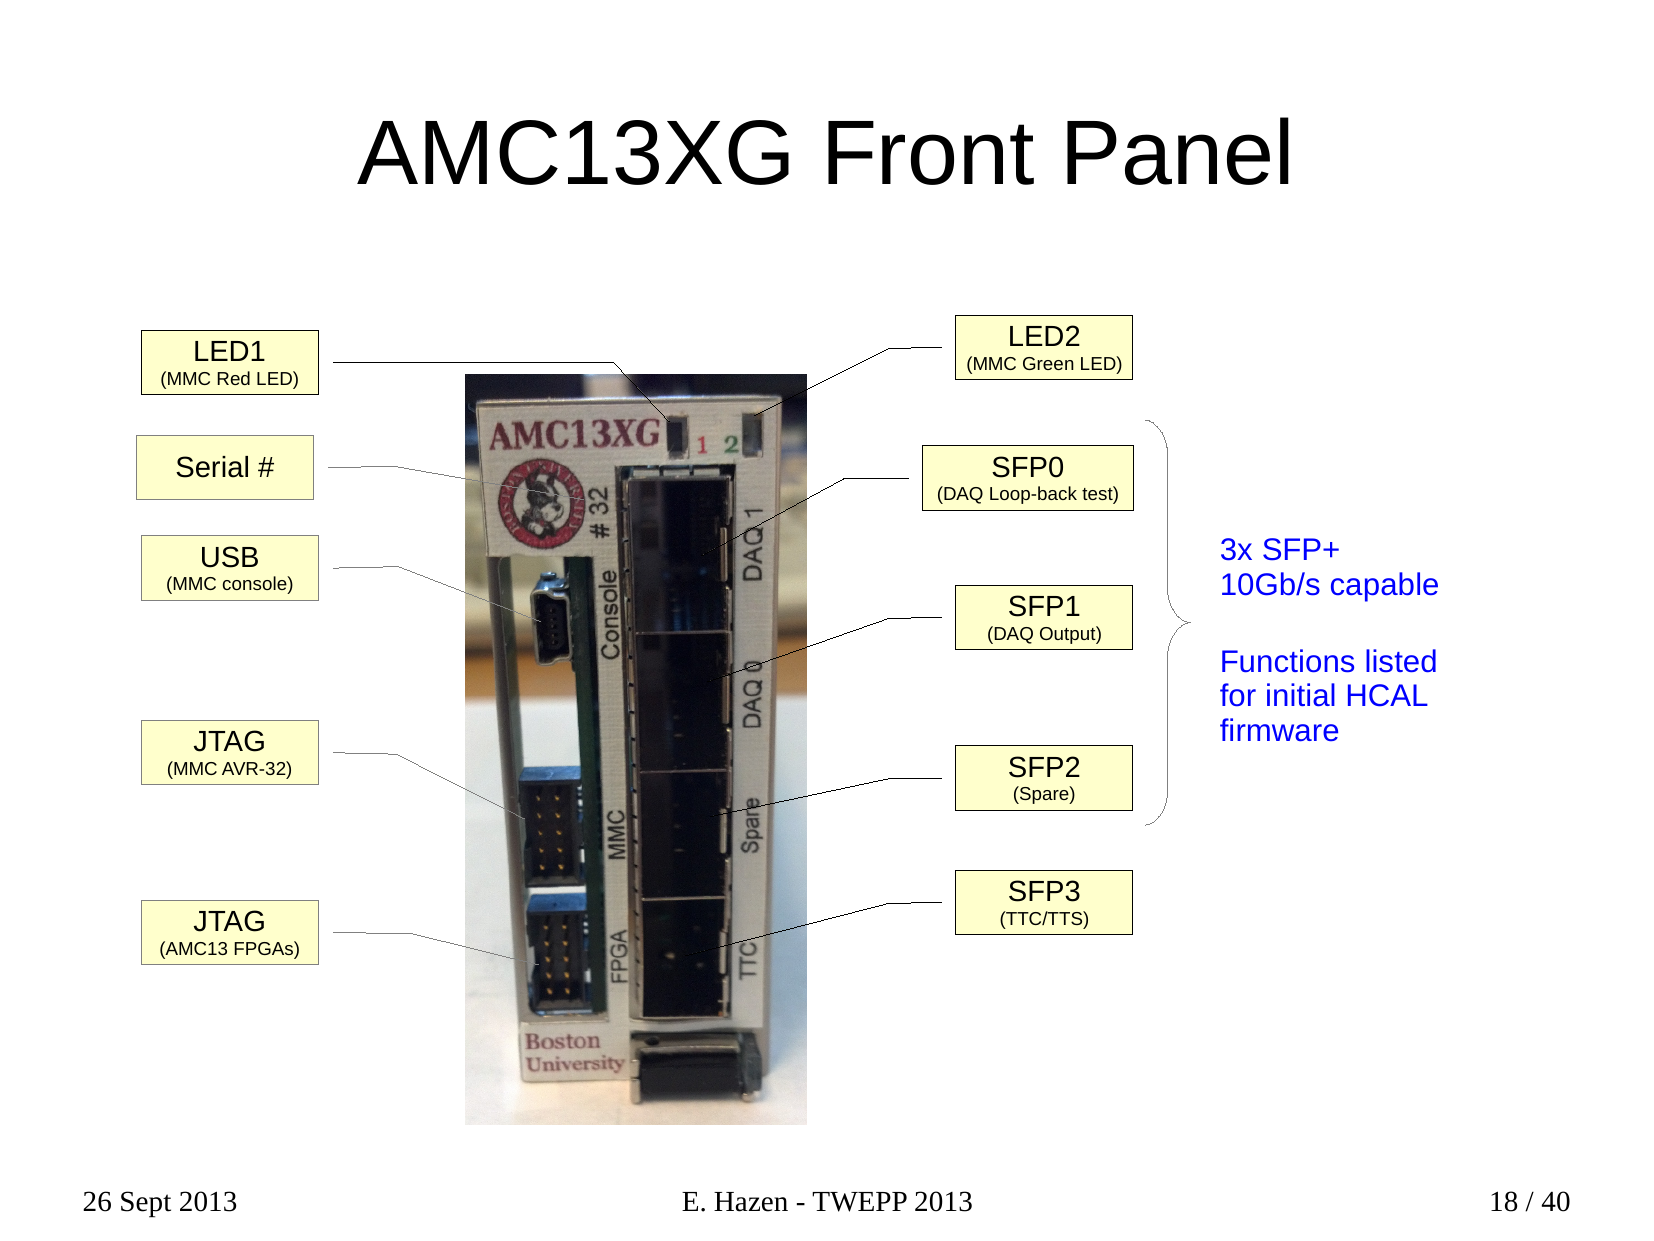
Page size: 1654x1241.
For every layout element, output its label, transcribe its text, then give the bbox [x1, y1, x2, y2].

text_box JTAG (MMC AVR-32) [141, 720, 318, 785]
text_box SFP2 (Spare) [956, 745, 1133, 810]
picture [465, 374, 807, 1126]
text_box USB (MMC console) [141, 535, 318, 600]
text_box JTAG (AMC13 FPGAs) [141, 900, 318, 965]
text_box LED1 (MMC Red LED) [141, 330, 318, 395]
text_box LED2 (MMC Green LED) [956, 315, 1133, 380]
text_box SFP3 (TTC/TTS) [956, 870, 1133, 935]
text_box Serial # [137, 435, 314, 500]
text_box 3x SFP+ 10Gb/s capable Functions listed for initial HCAL firmware [1205, 525, 1456, 756]
text_box SFP0 (DAQ Loop-back test) [923, 445, 1133, 510]
title AMC13XG Front Panel [82, 49, 1571, 257]
text_box SFP1 (DAQ Output) [956, 585, 1133, 650]
